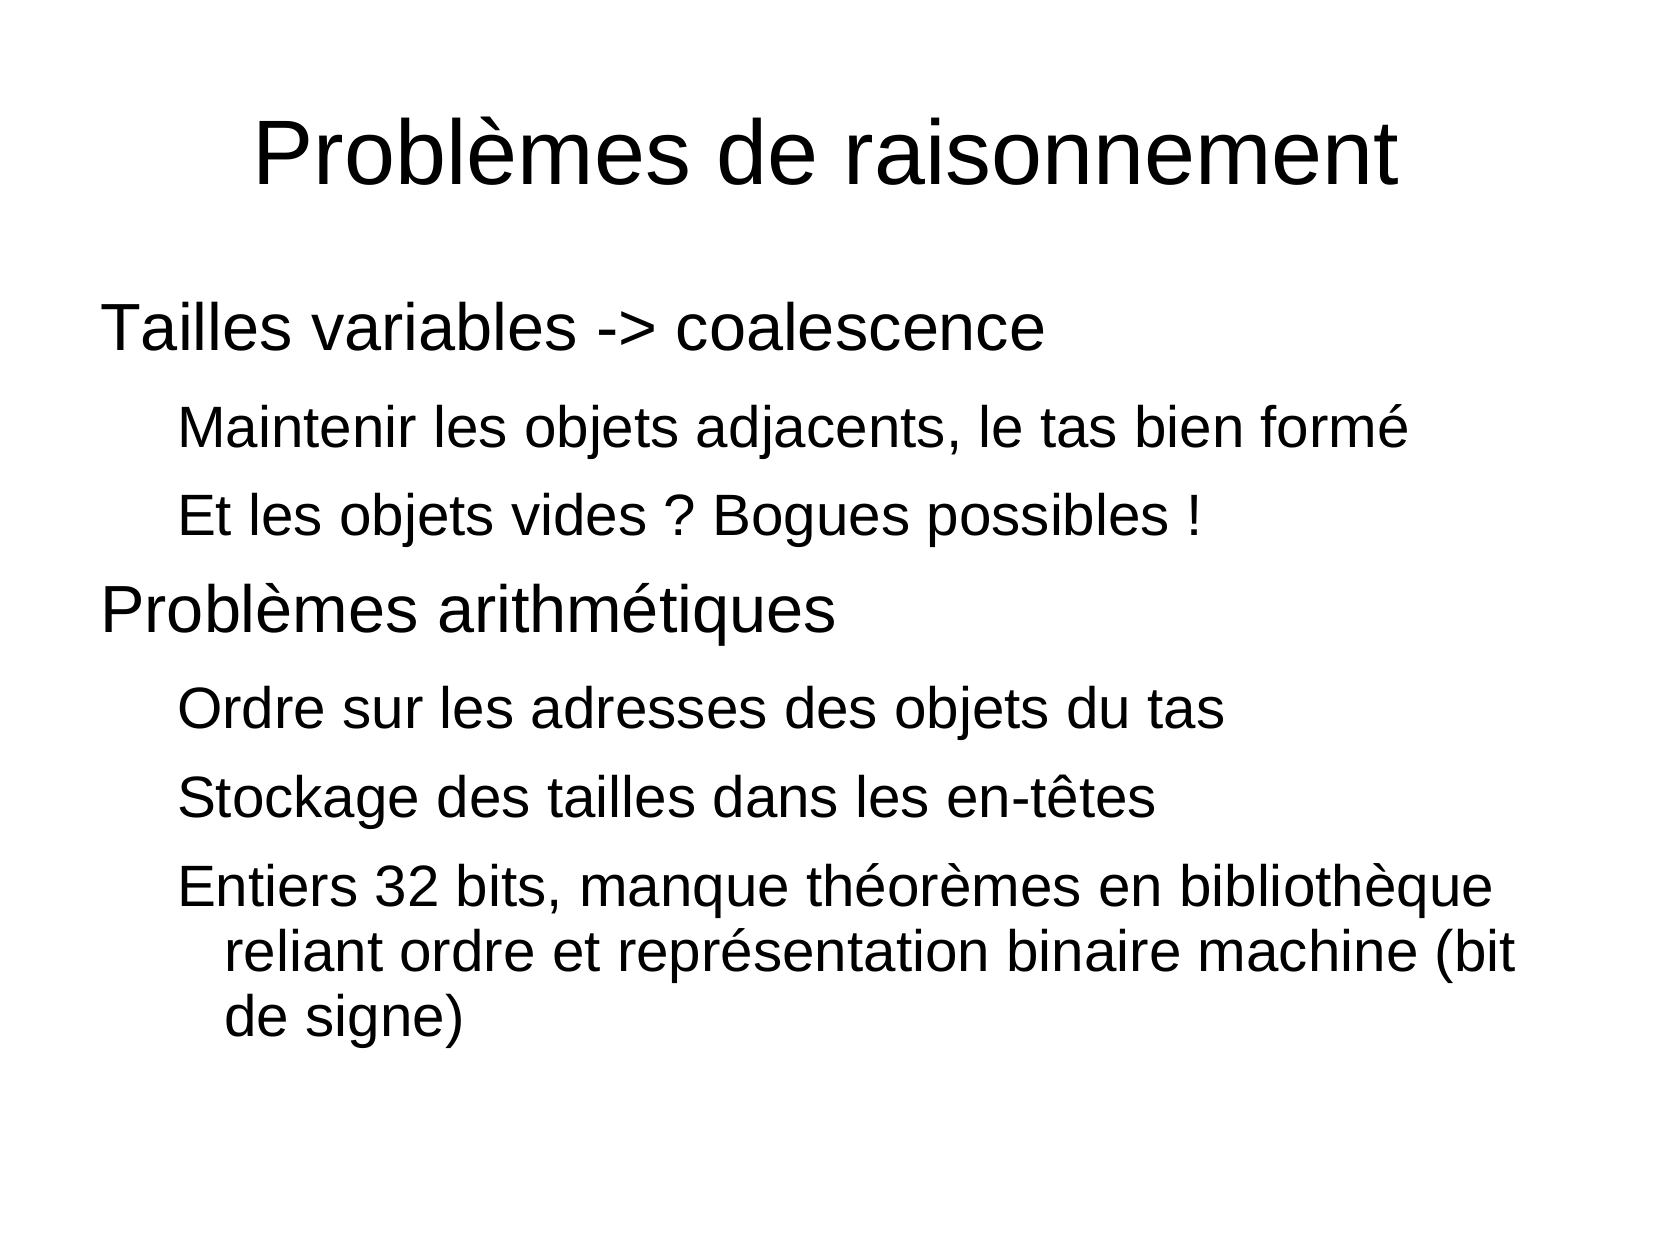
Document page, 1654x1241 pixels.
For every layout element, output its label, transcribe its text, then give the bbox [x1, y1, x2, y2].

list Tailles variables -> coalescence Maintenir les objets adjacents, le tas bien formé Et les objets vides ? Bogues possibles ! Problèmes arithmétiques Ordre sur les adresses des objets du tas Stockage des tailles dans les en-têtes Entiers 32 bits, manque théorèmes en bibliothèque reliant ordre et représentation binaire machine (bit de signe) [82, 290, 1571, 1118]
title Problèmes de raisonnement [82, 56, 1571, 250]
